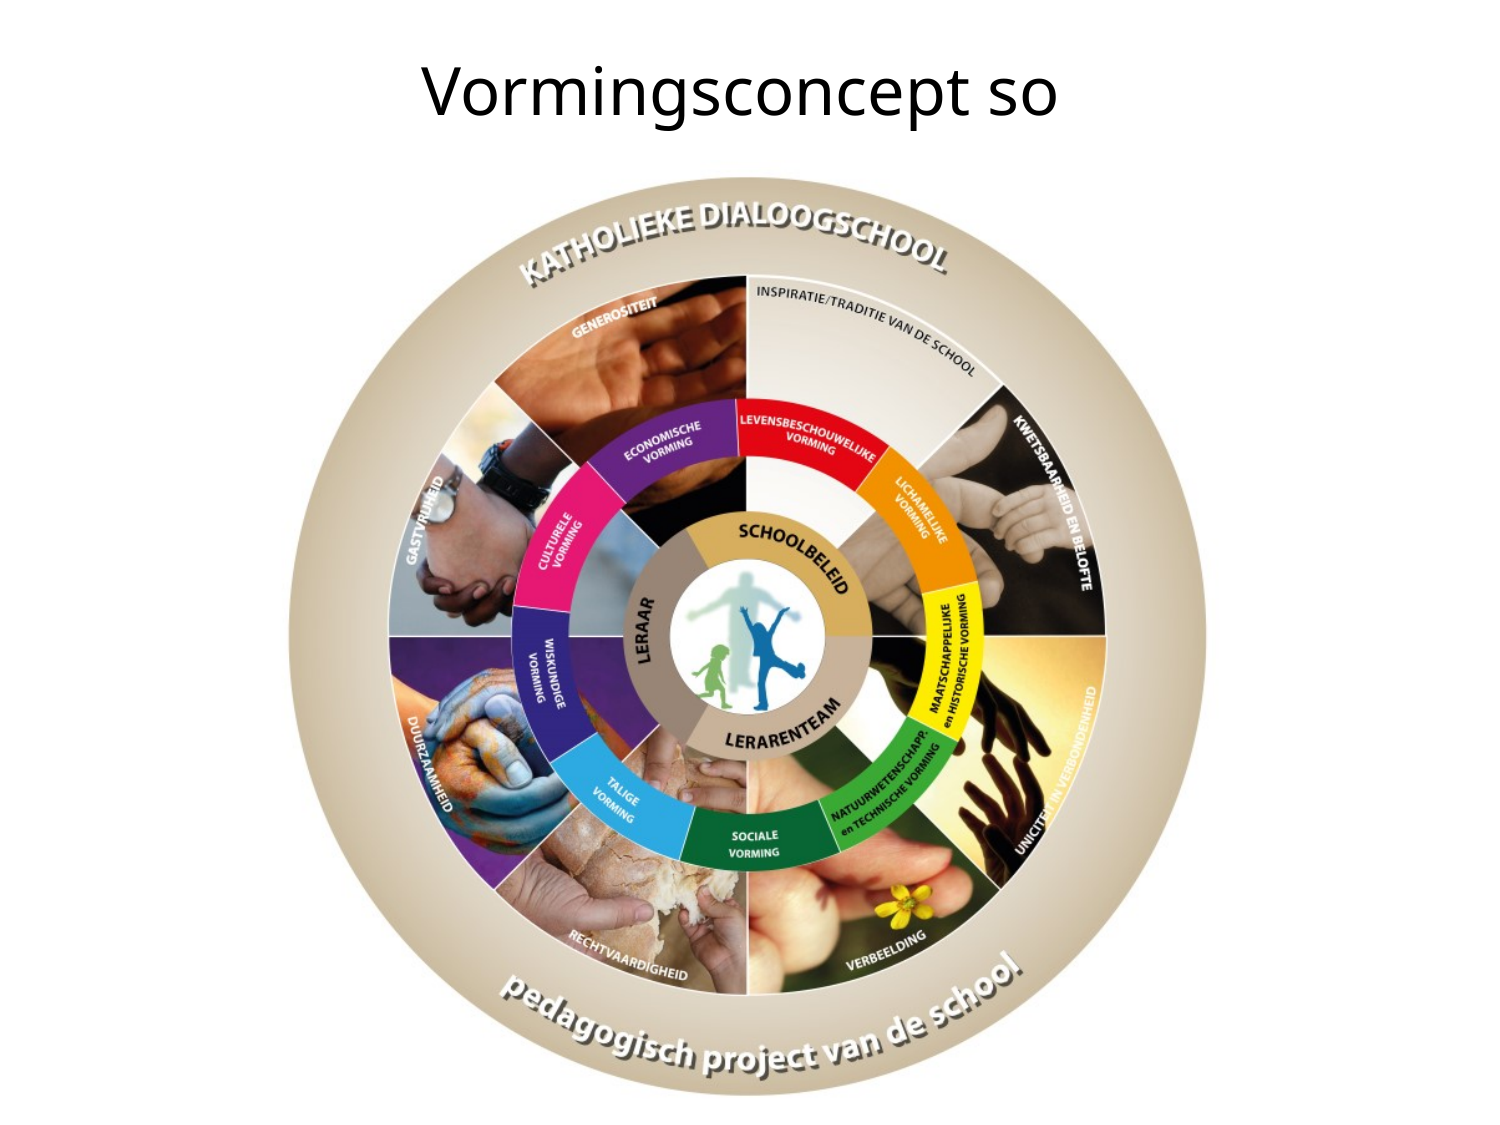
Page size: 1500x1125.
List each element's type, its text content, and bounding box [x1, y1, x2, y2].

title Vormingsconcept so [75, 19, 1426, 161]
picture [242, 160, 1282, 1117]
